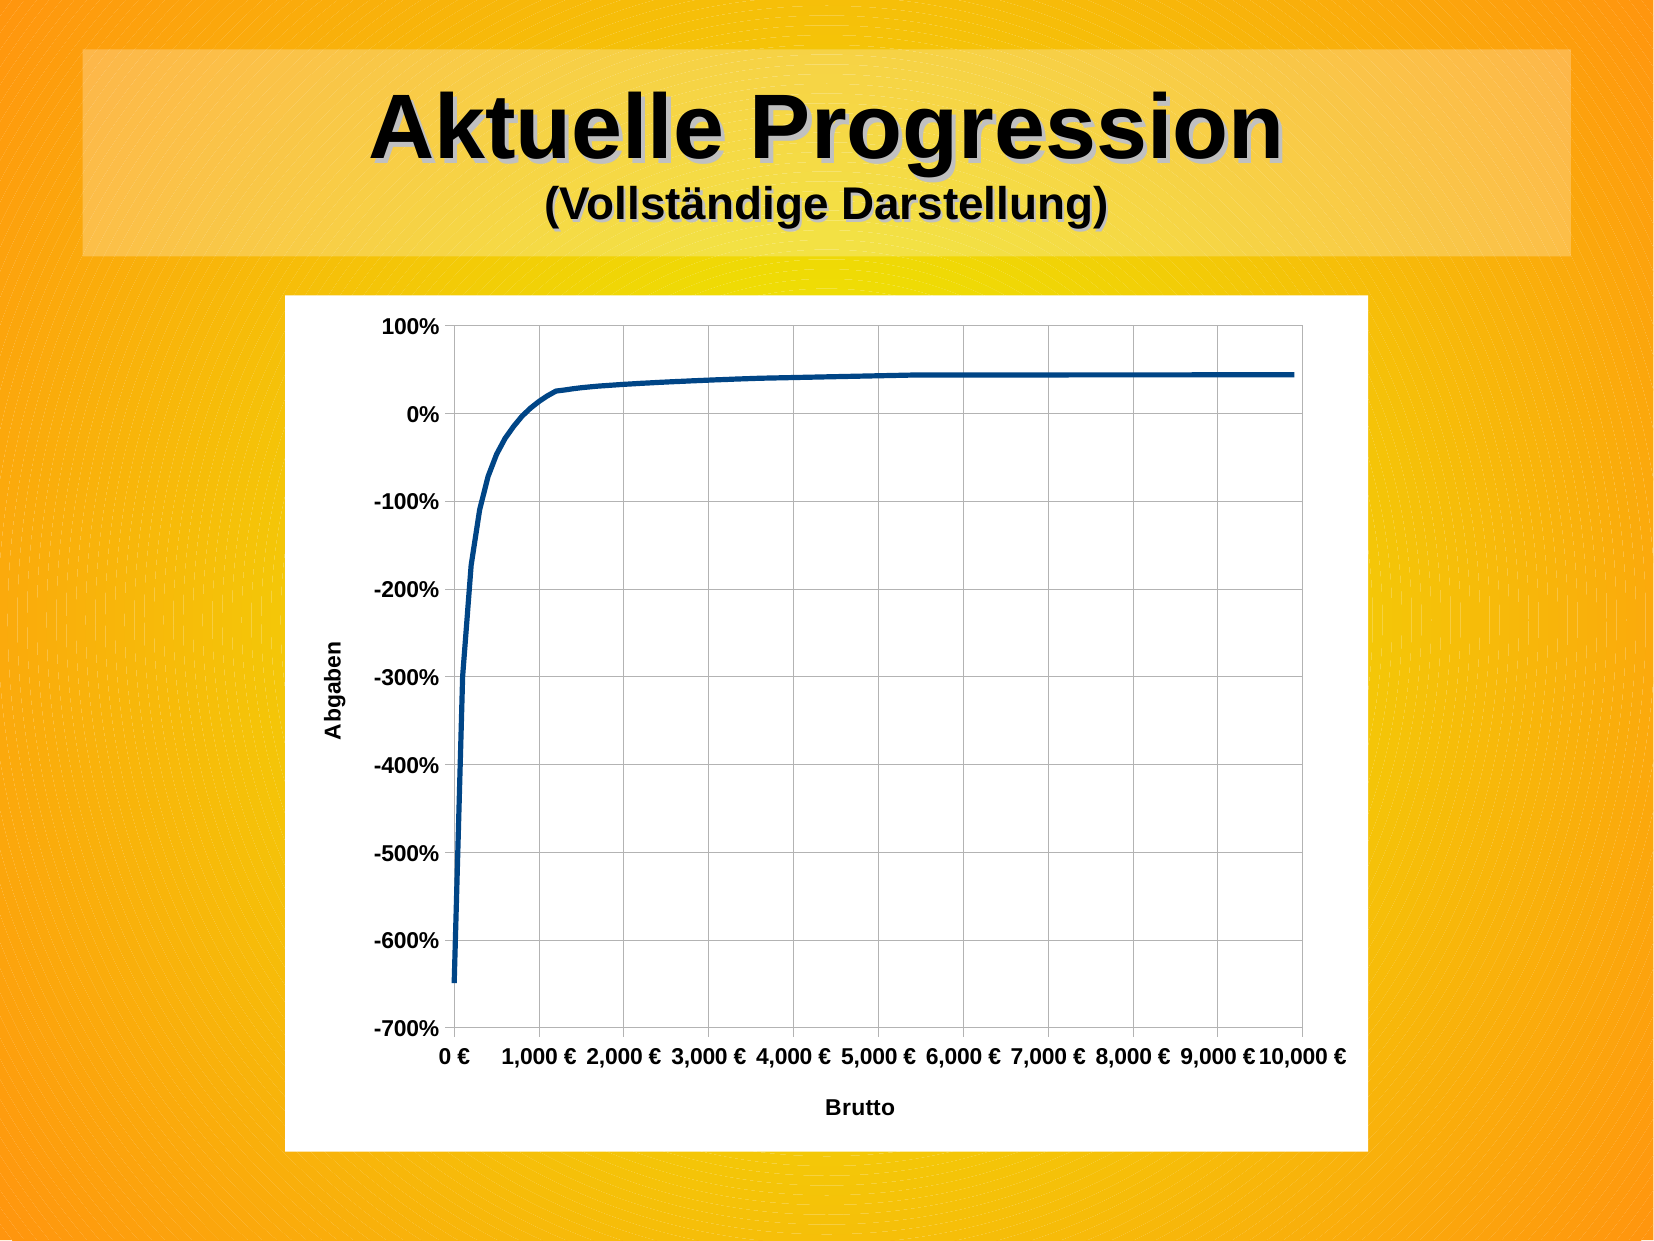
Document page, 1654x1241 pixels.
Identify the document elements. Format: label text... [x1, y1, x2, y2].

title Aktuelle Progression (Vollständige Darstellung) [82, 49, 1571, 257]
chart [285, 295, 1369, 1152]
